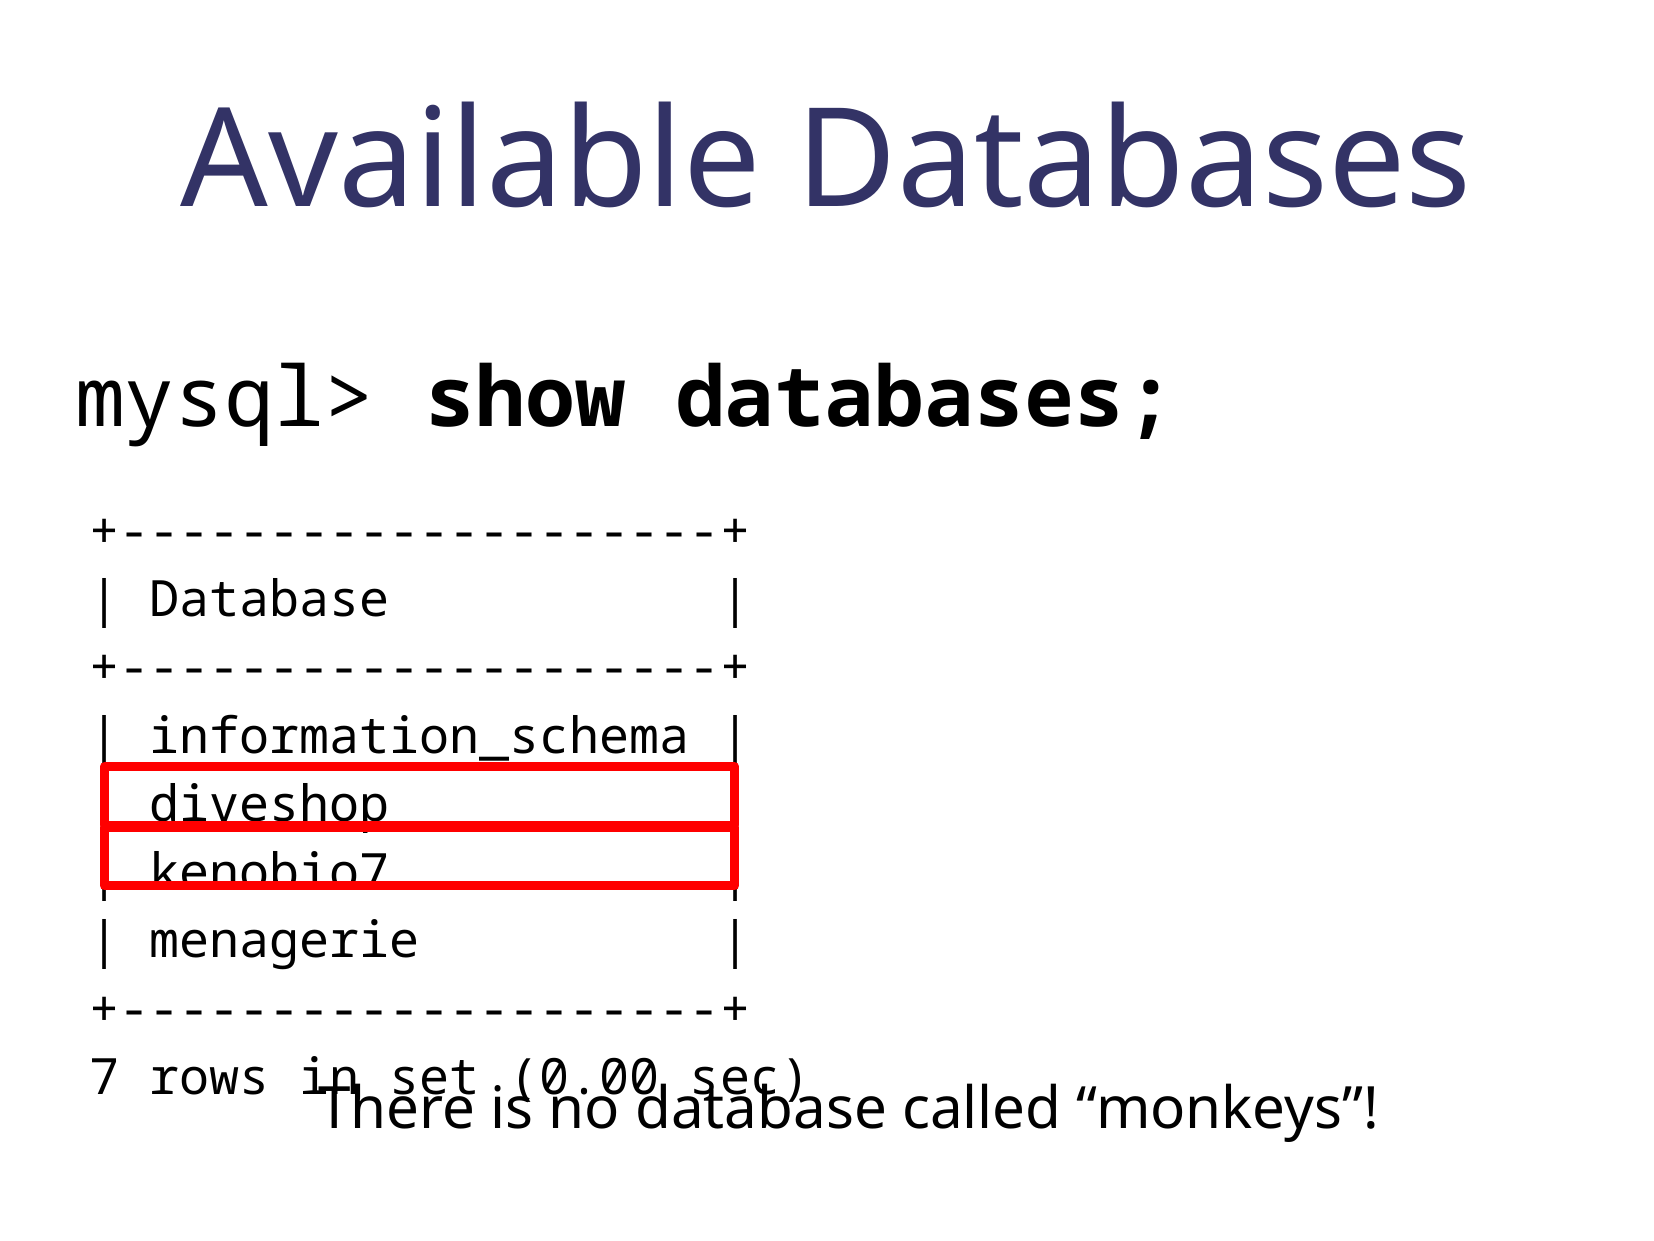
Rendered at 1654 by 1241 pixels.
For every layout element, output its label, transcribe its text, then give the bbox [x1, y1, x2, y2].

title Available Databases [0, 56, 1654, 250]
text_box +--------------------+ | Database | +--------------------+ | information_schema | | diveshop | | kenobio7 | | menagerie | +--------------------+ 7 rows in set (0.00 sec) [75, 487, 1576, 998]
text_box There is no database called “monkeys”! [303, 1059, 1508, 1145]
subtitle mysql> show databases; [75, 337, 1564, 487]
